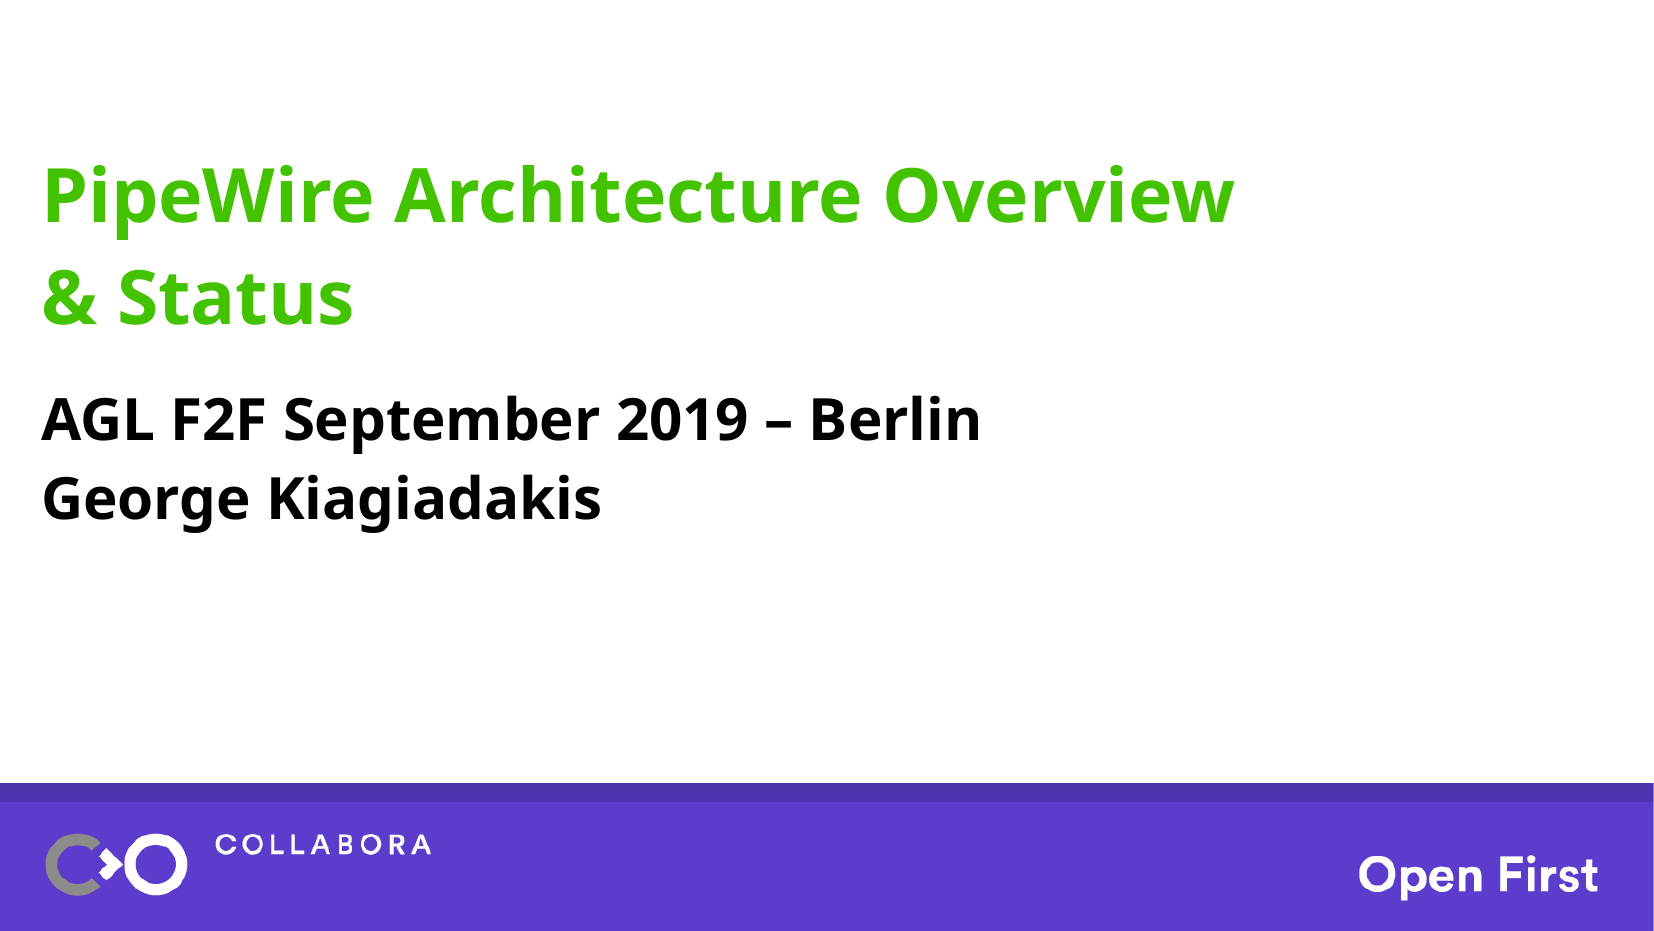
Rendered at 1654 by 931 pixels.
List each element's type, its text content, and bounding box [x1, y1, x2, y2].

title PipeWire Architecture Overview & Status [41, 112, 1310, 377]
subtitle AGL F2F September 2019 – Berlin George Kiagiadakis [41, 378, 1614, 918]
picture [0, 0, 1654, 931]
